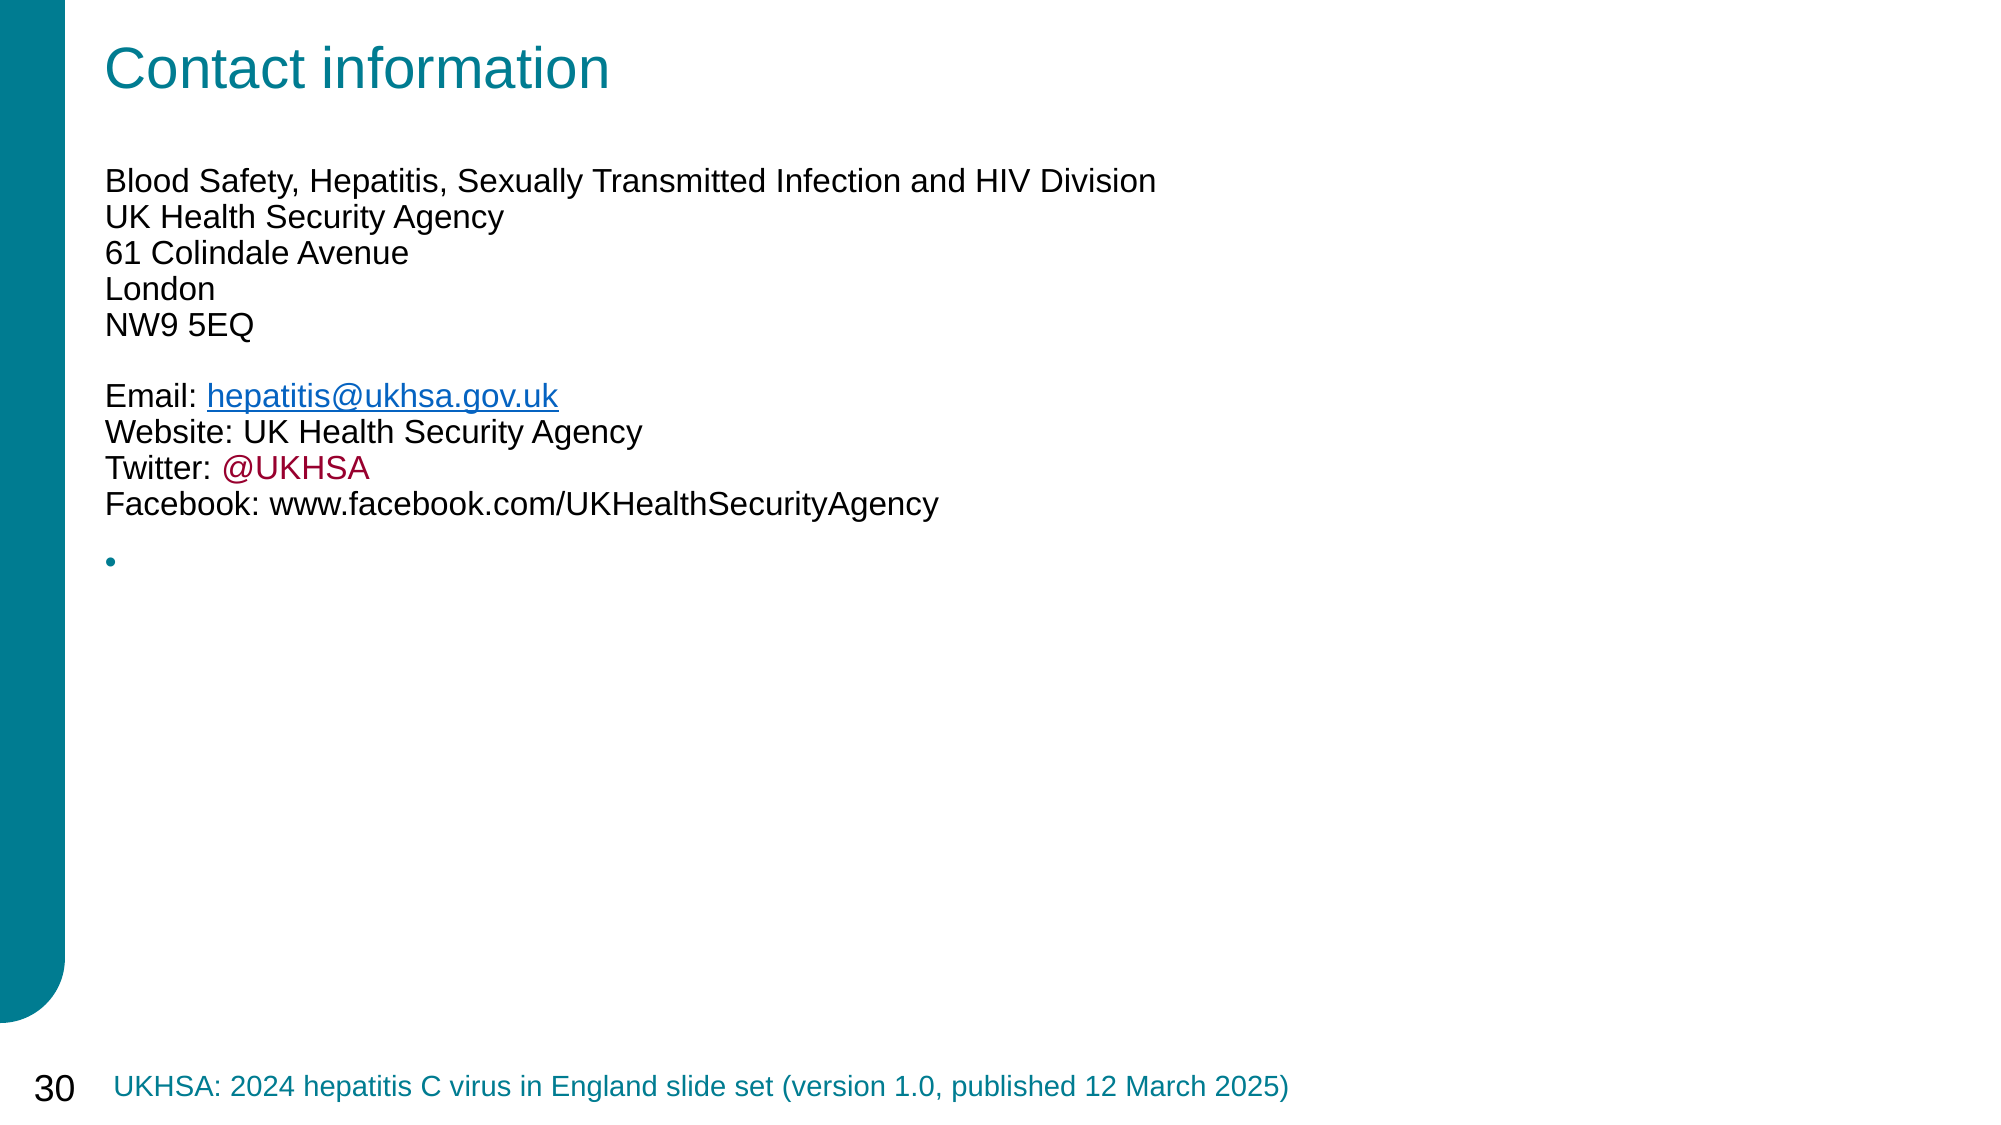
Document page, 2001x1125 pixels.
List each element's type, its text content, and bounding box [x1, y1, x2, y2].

list Blood Safety, Hepatitis, Sexually Transmitted Infection and HIV Division UK Health Security Agency 61 Colindale Avenue London NW9 5EQ Email: hepatitis@ukhsa.gov.uk Website: UK Health Security Agency Twitter: @UKHSA Facebook: www.facebook.com/UKHealthSecurityAgency [89, 156, 1749, 563]
text_box UKHSA: 2024 hepatitis C virus in England slide set (version 1.0, published 12 March 2025) [98, 1054, 1741, 1115]
title Contact information [89, 30, 1815, 109]
text_box [18, 1056, 98, 1115]
